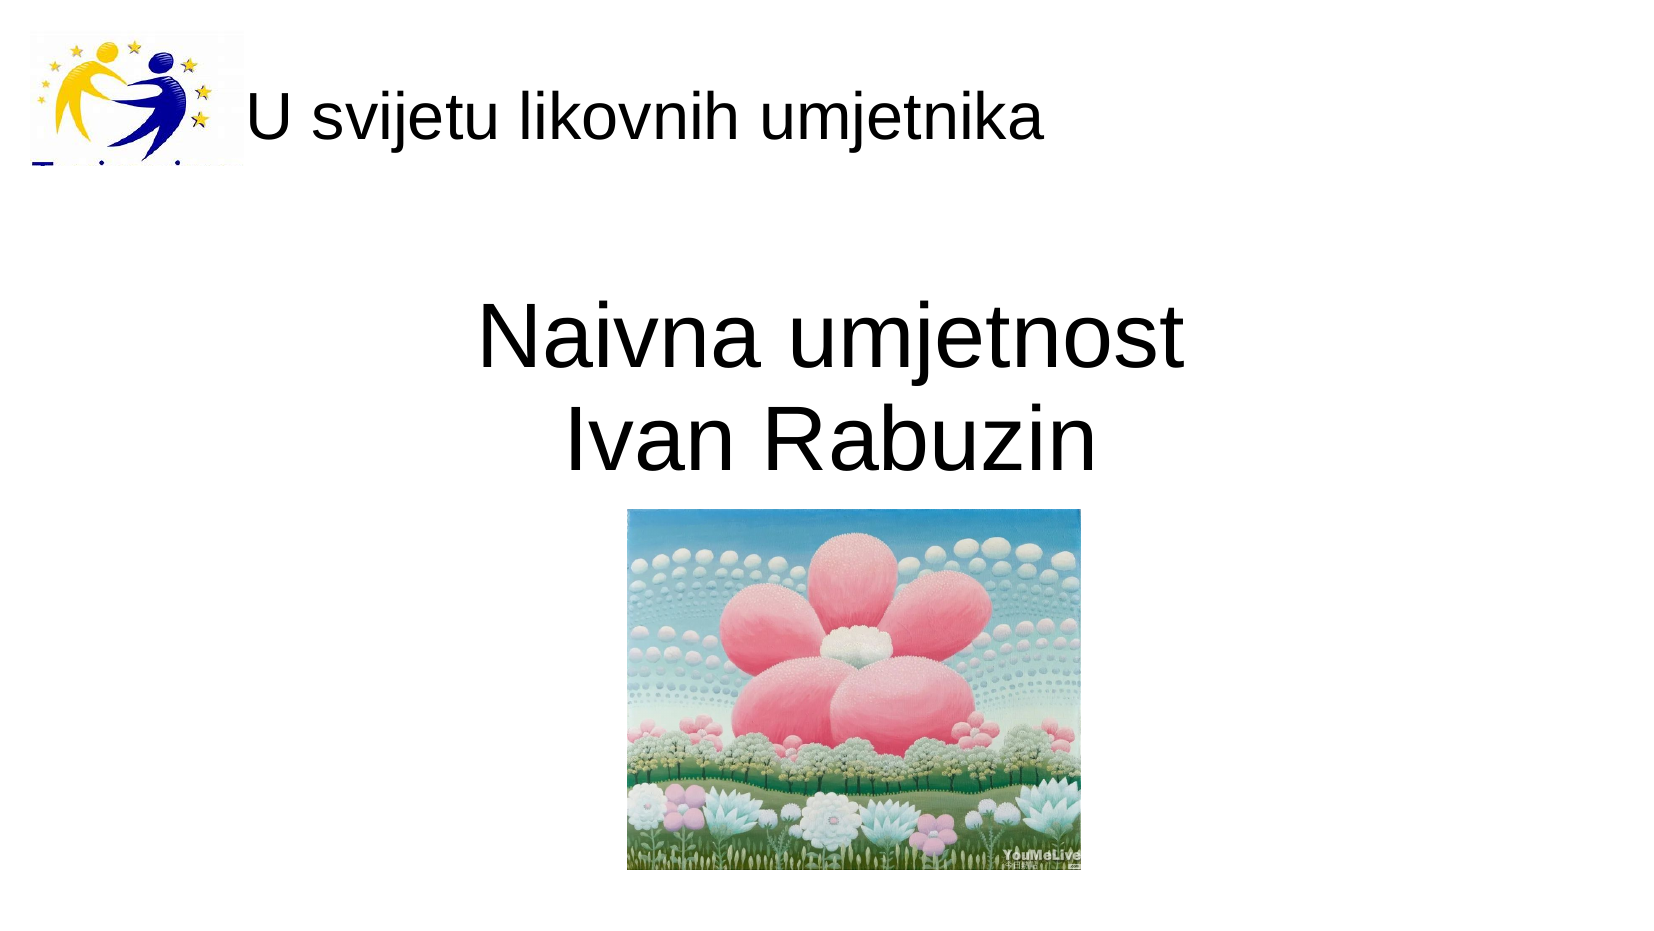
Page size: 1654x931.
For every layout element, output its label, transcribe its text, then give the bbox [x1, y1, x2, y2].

title Naivna umjetnost Ivan Rabuzin [86, 284, 1576, 490]
picture [30, 30, 244, 166]
subtitle U svijetu likovnih umjetnika [15, 22, 1276, 211]
picture [627, 509, 1081, 871]
